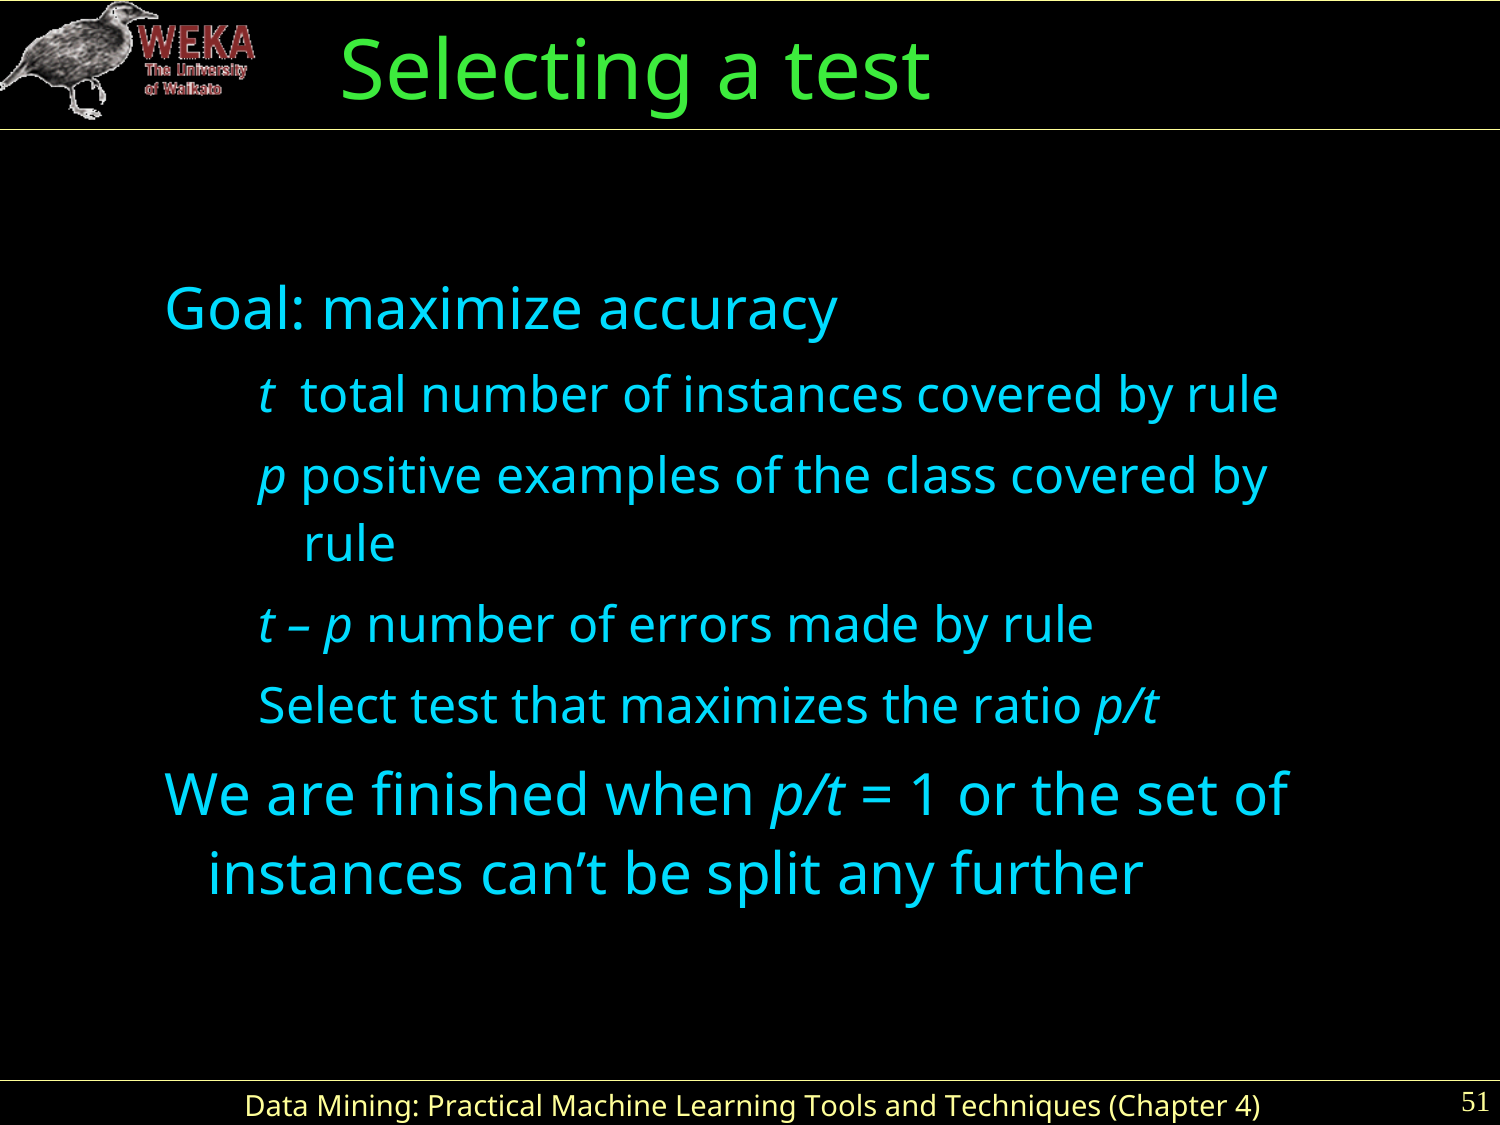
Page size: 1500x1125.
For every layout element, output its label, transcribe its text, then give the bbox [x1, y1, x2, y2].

picture [0, 1, 266, 129]
title Selecting a test [324, 0, 1500, 148]
text_box Goal: maximize accuracy t total number of instances covered by rule p positive examples of the class covered by rule t – p number of errors made by rule Select test that maximizes the ratio p/t We are finished when p/t = 1 or the set of instances can’t be split any further [149, 260, 1388, 936]
